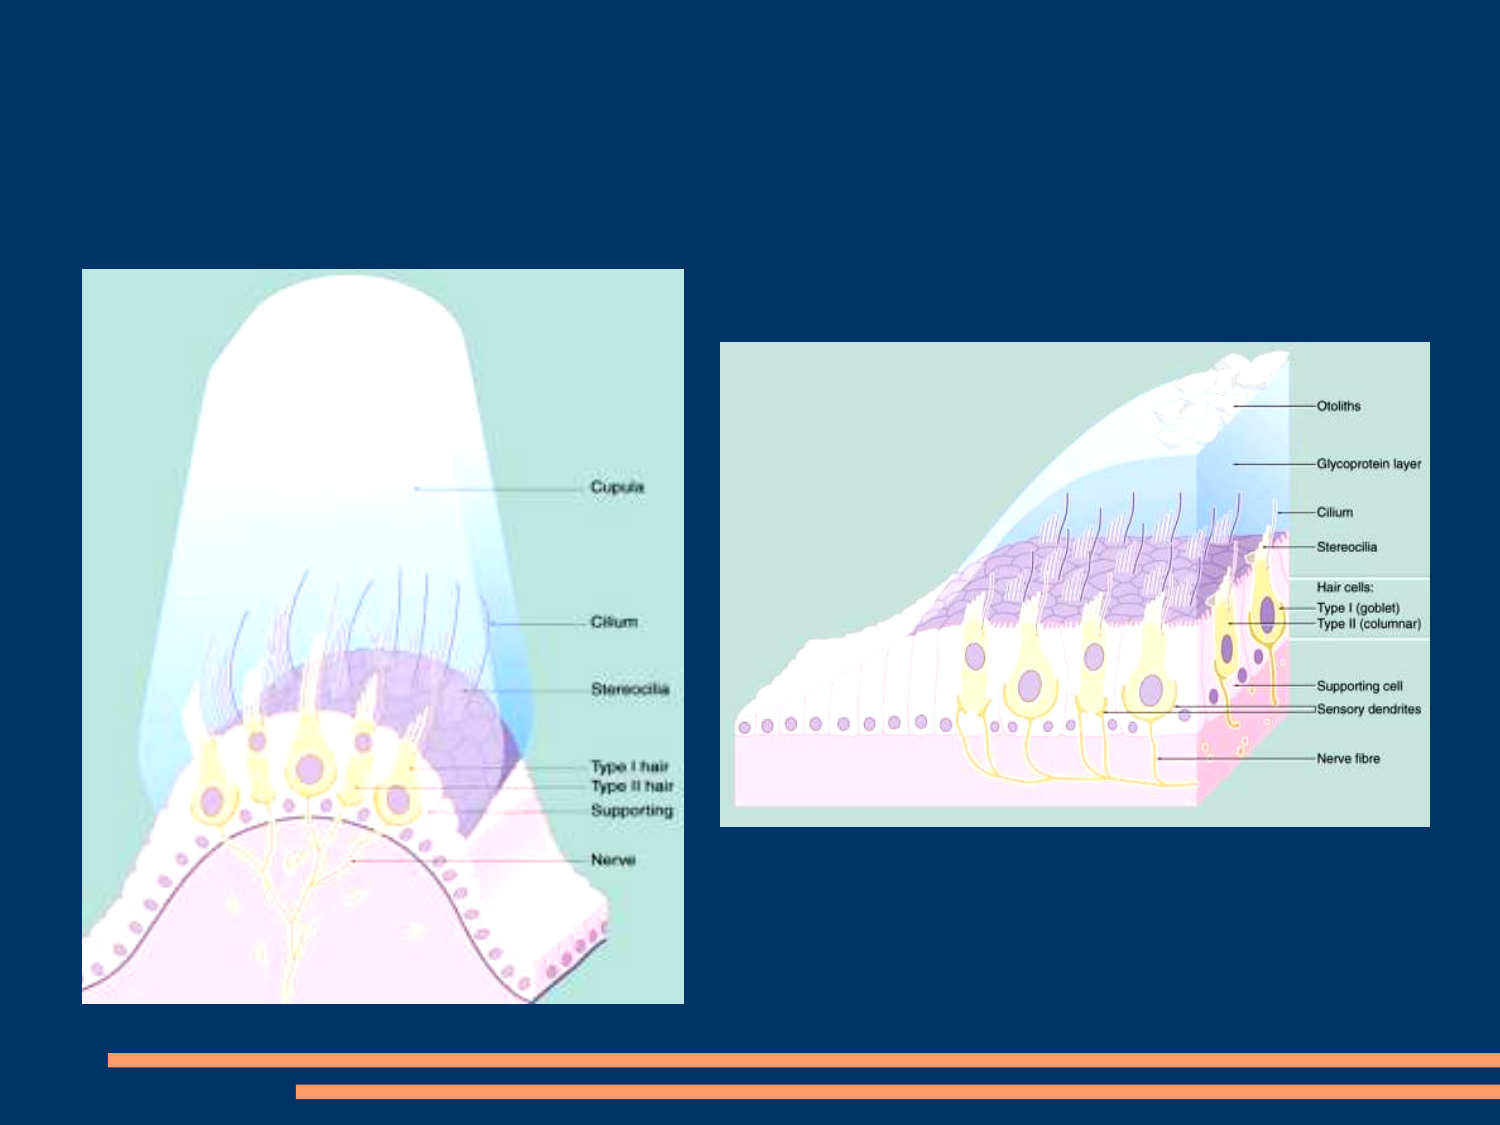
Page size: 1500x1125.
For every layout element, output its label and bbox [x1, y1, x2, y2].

picture [82, 269, 684, 1004]
picture [720, 342, 1430, 827]
